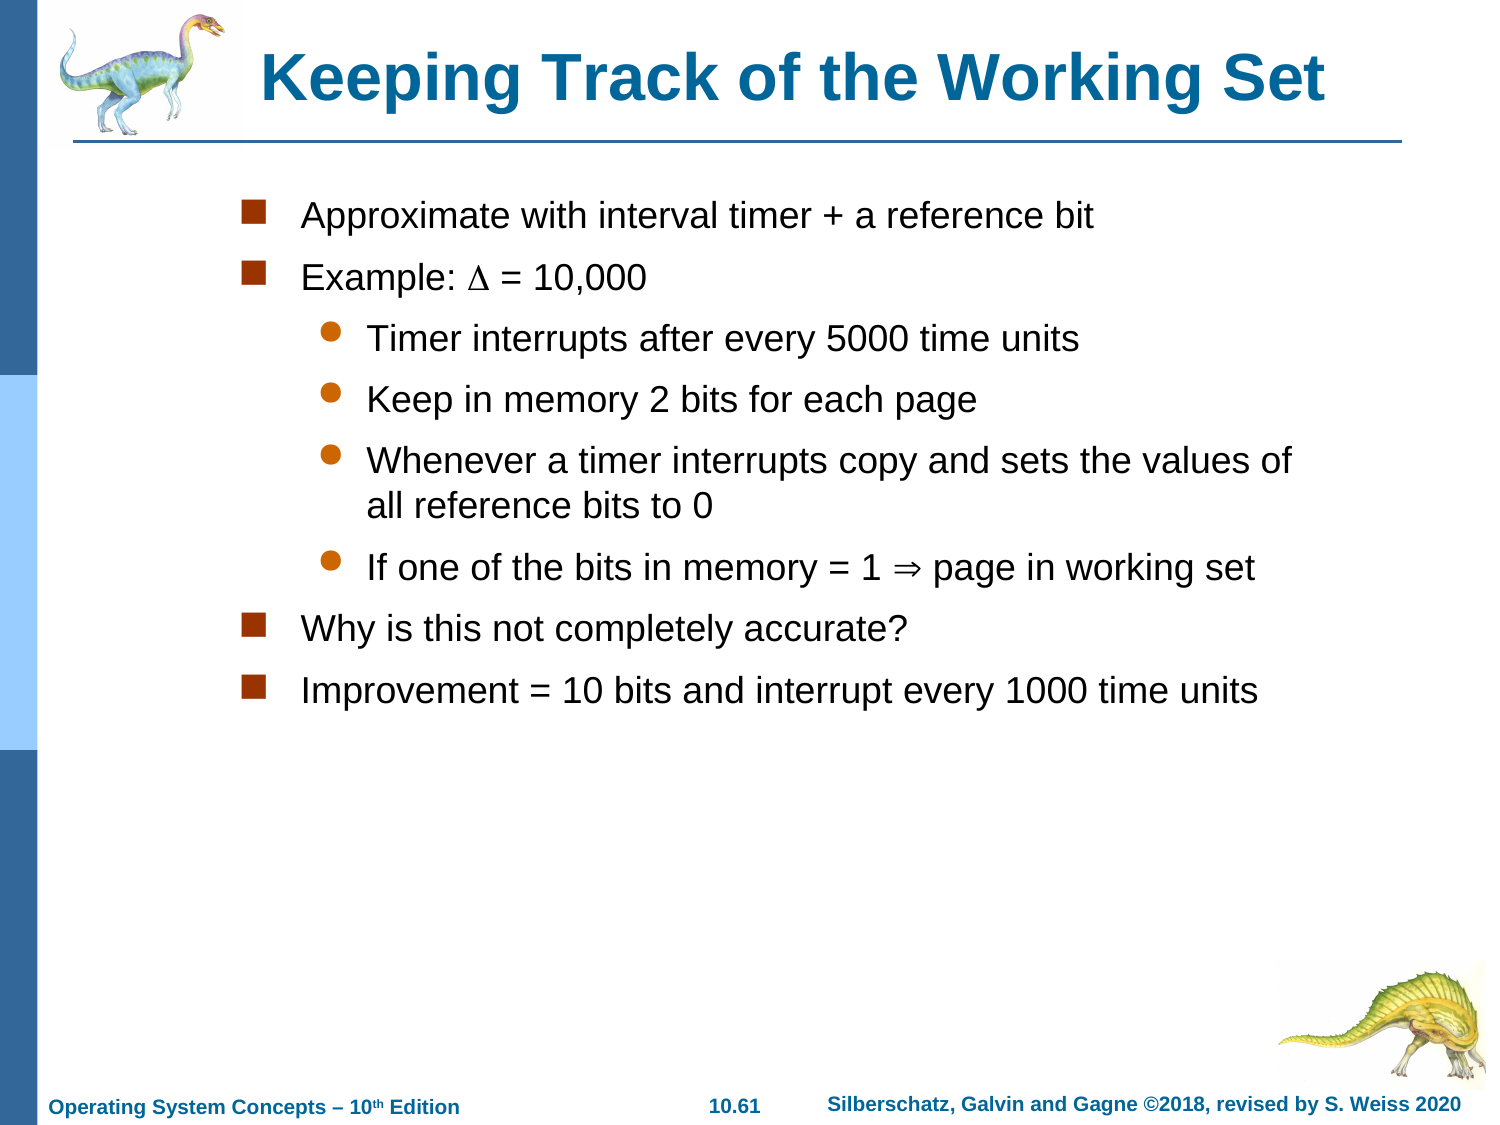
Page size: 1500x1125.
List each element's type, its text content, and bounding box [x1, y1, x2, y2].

picture [1144, 1096, 1152, 1101]
picture [1275, 959, 1486, 1090]
picture [46, 0, 243, 149]
list Approximate with interval timer + a reference bit Example:  = 10,000 Timer interrupts after every 5000 time units Keep in memory 2 bits for each page Whenever a timer interrupts copy and sets the values of all reference bits to 0 If one of the bits in memory = 1  page in working set Why is this not completely accurate? Improvement = 10 bits and interrupt every 1000 time units [229, 183, 1322, 927]
title Keeping Track of the Working Set [159, 26, 1430, 122]
